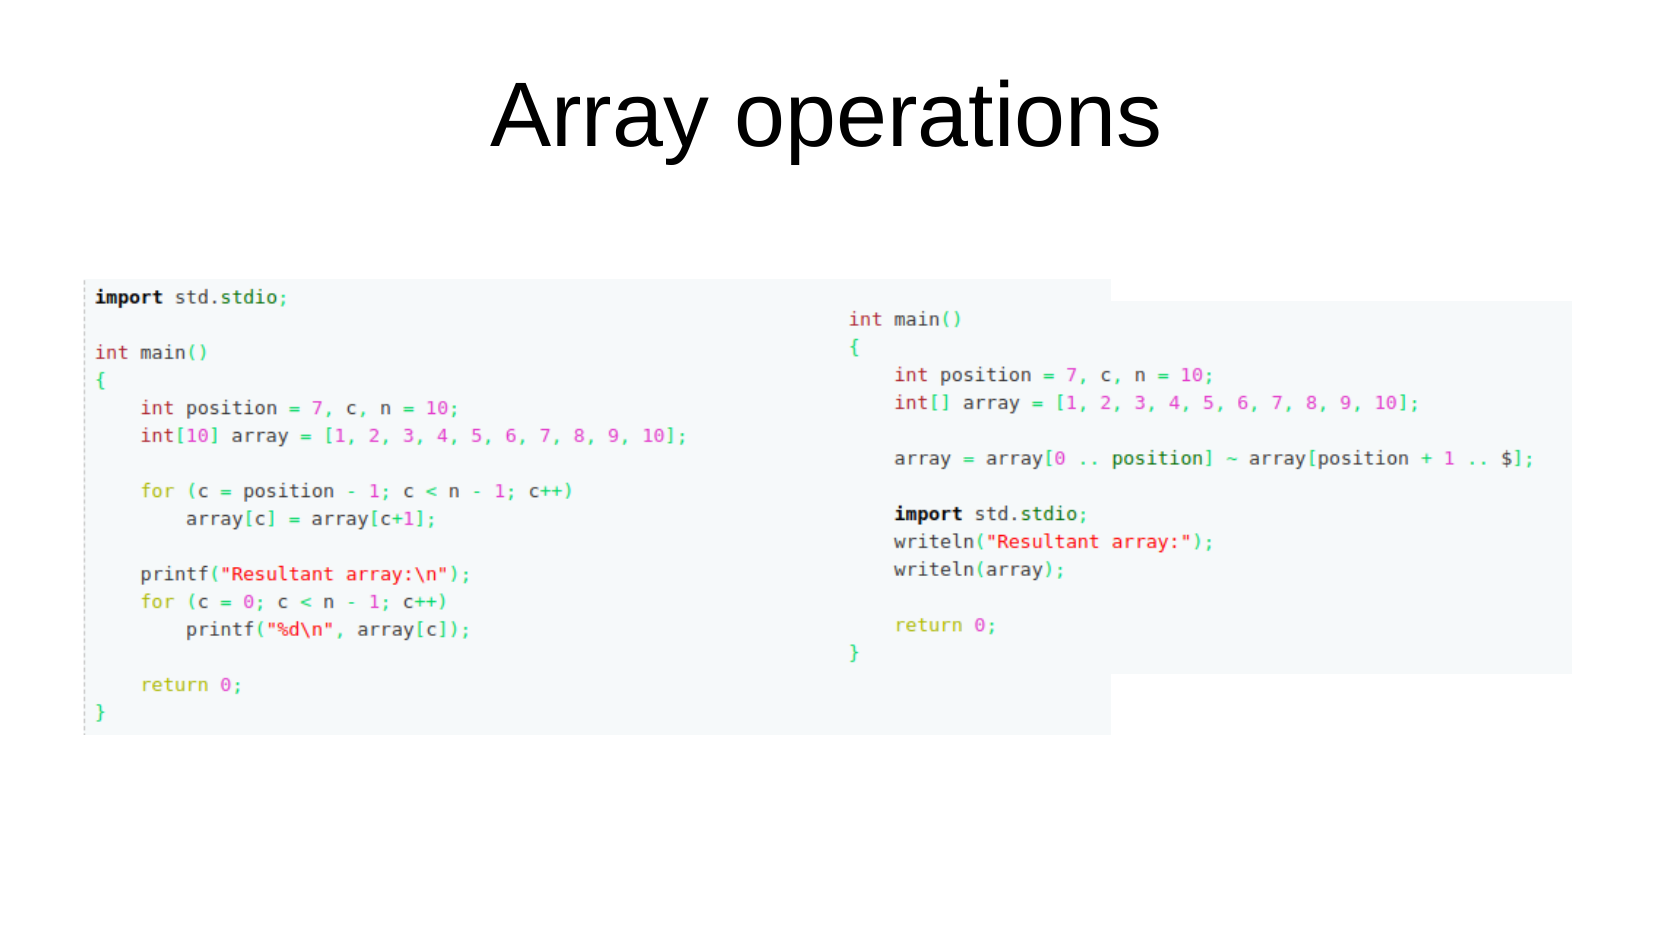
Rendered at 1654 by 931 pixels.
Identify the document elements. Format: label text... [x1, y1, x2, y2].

title Array operations [82, 37, 1571, 193]
picture [81, 279, 1572, 736]
